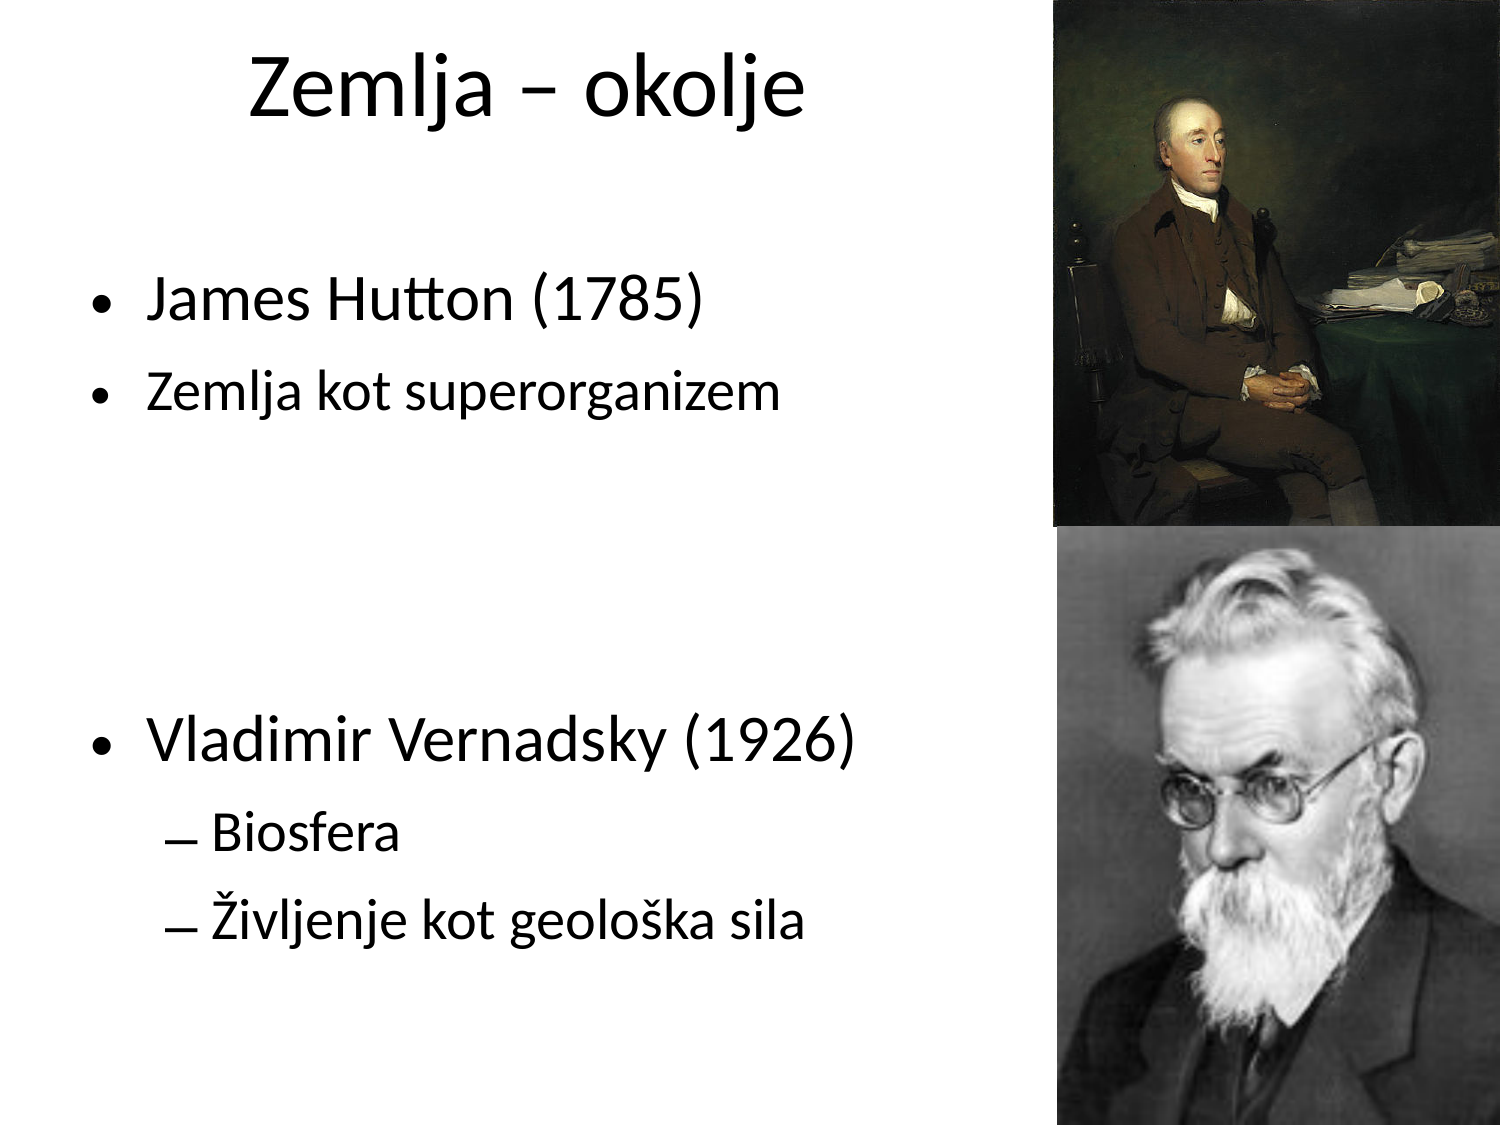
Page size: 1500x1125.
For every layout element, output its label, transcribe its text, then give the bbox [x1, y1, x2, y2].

list James Hutton (1785) Zemlja kot superorganizem Vladimir Vernadsky (1926) Biosfera Življenje kot geološka sila [75, 262, 1057, 1005]
picture [1053, 0, 1500, 1125]
title Zemlja – okolje [0, 0, 1053, 188]
table_header [0, 225, 833, 1025]
